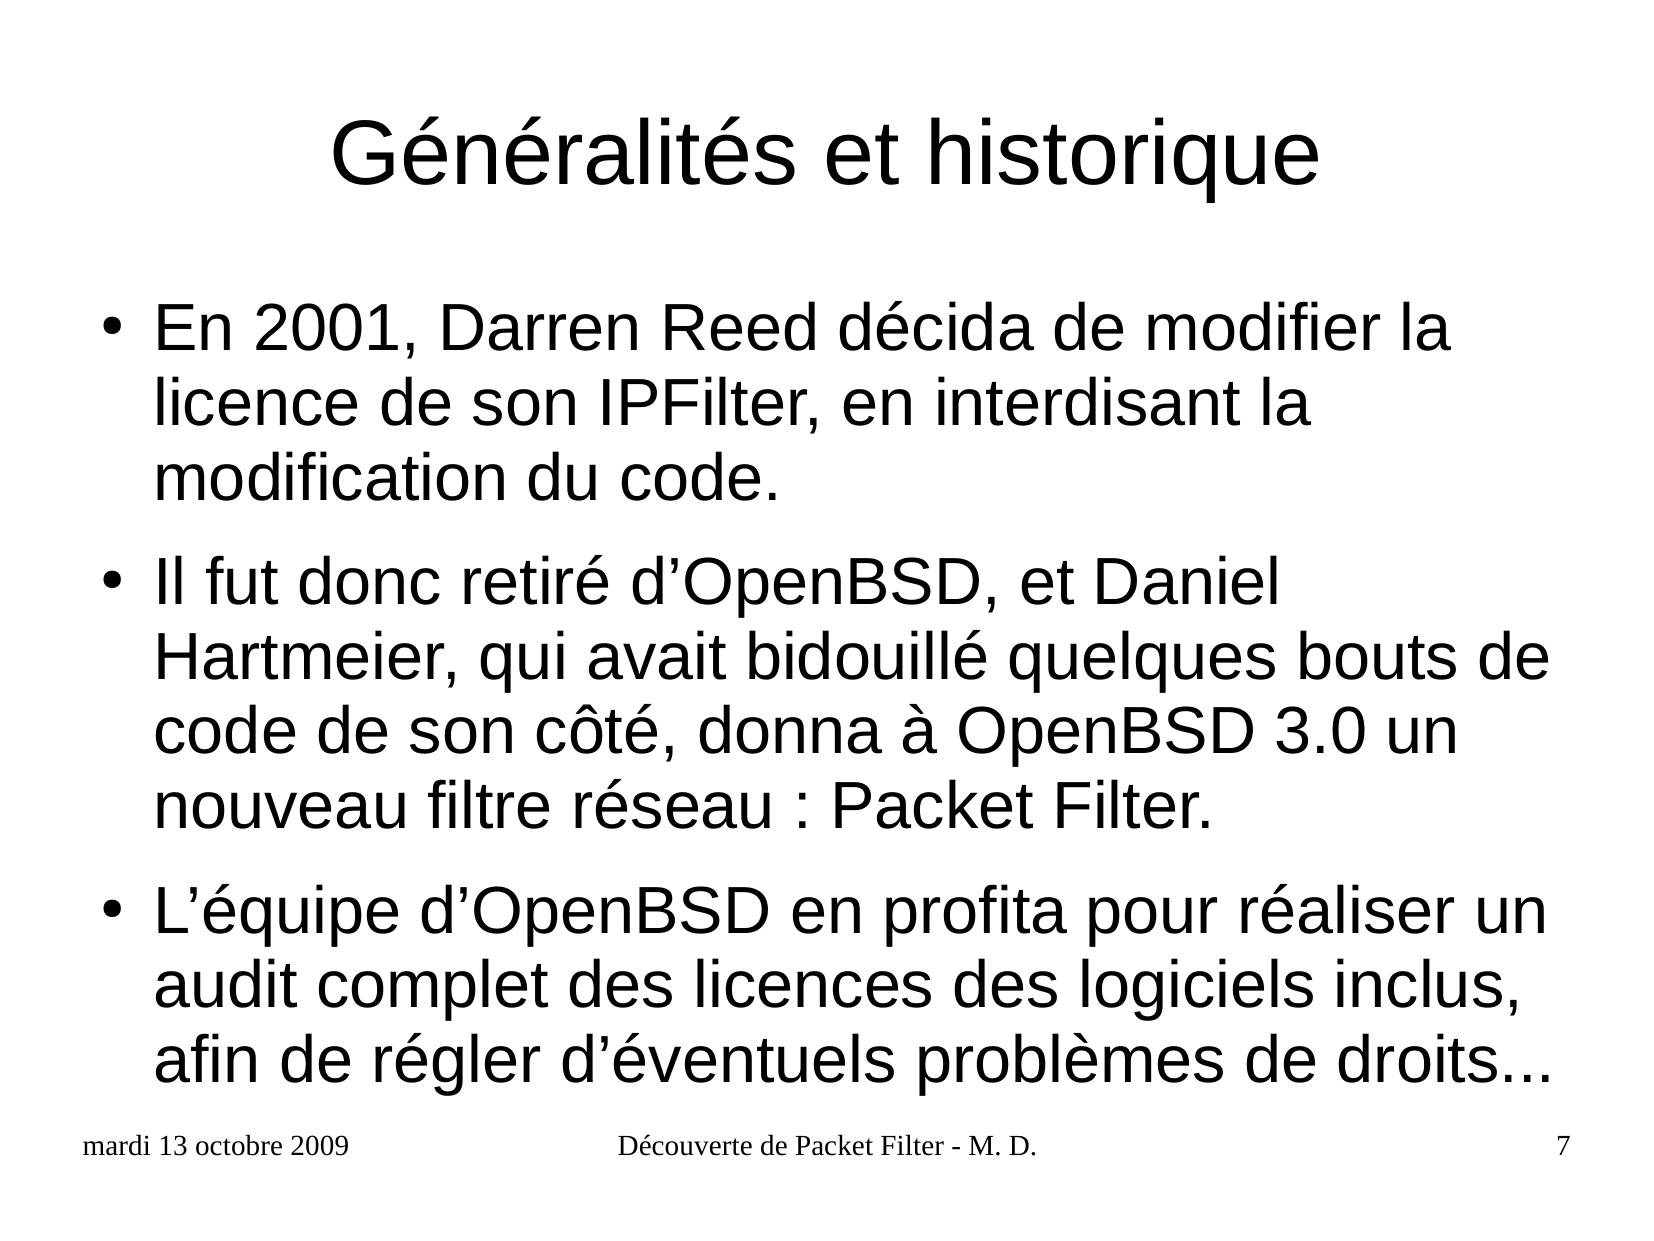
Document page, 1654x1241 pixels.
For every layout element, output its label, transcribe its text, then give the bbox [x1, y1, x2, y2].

list En 2001, Darren Reed décida de modifier la licence de son IPFilter, en interdisant la modification du code. Il fut donc retiré d’OpenBSD, et Daniel Hartmeier, qui avait bidouillé quelques bouts de code de son côté, donna à OpenBSD 3.0 un nouveau filtre réseau : Packet Filter. L’équipe d’OpenBSD en profita pour réaliser un audit complet des licences des logiciels inclus, afin de régler d’éventuels problèmes de droits... [82, 290, 1571, 1097]
title Généralités et historique [82, 56, 1571, 250]
